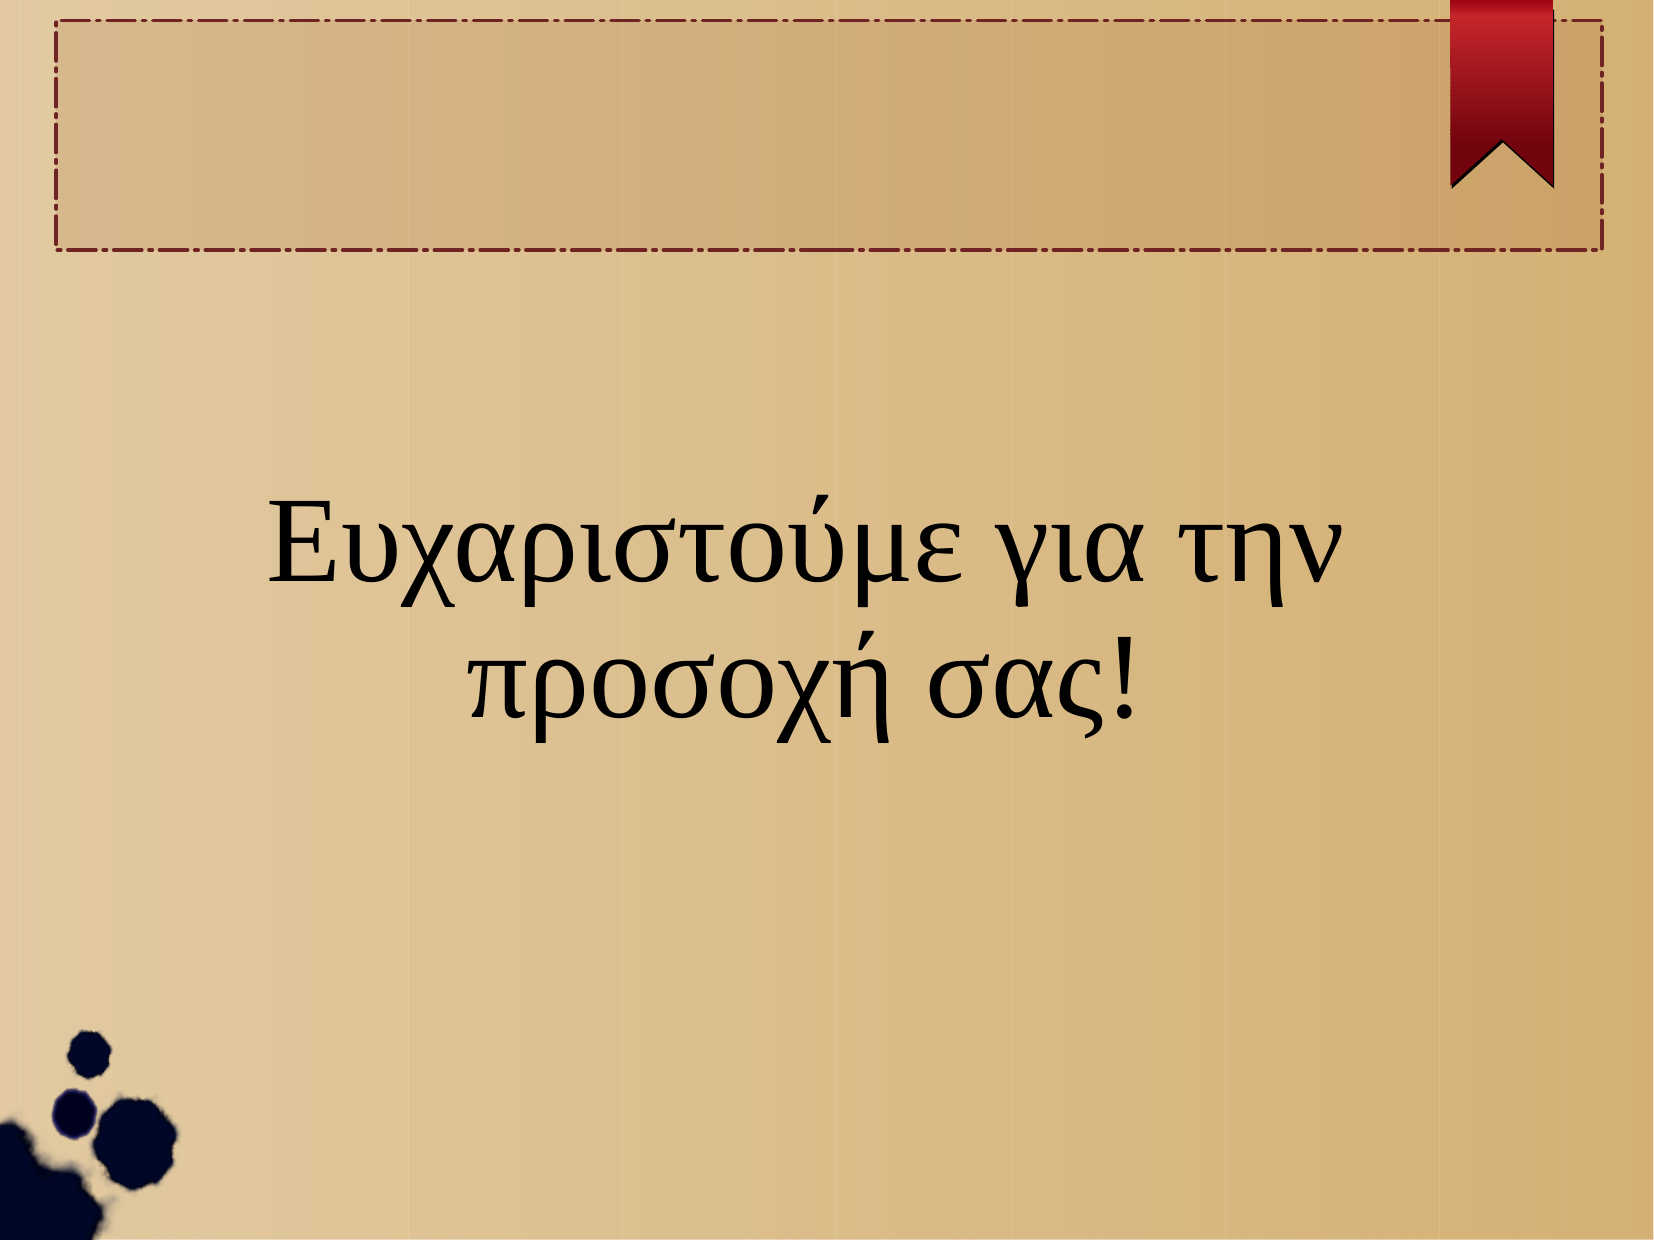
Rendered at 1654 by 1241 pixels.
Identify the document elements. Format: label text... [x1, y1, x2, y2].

title Ευχαριστούμε για την προσοχή σας! [141, 472, 1471, 744]
